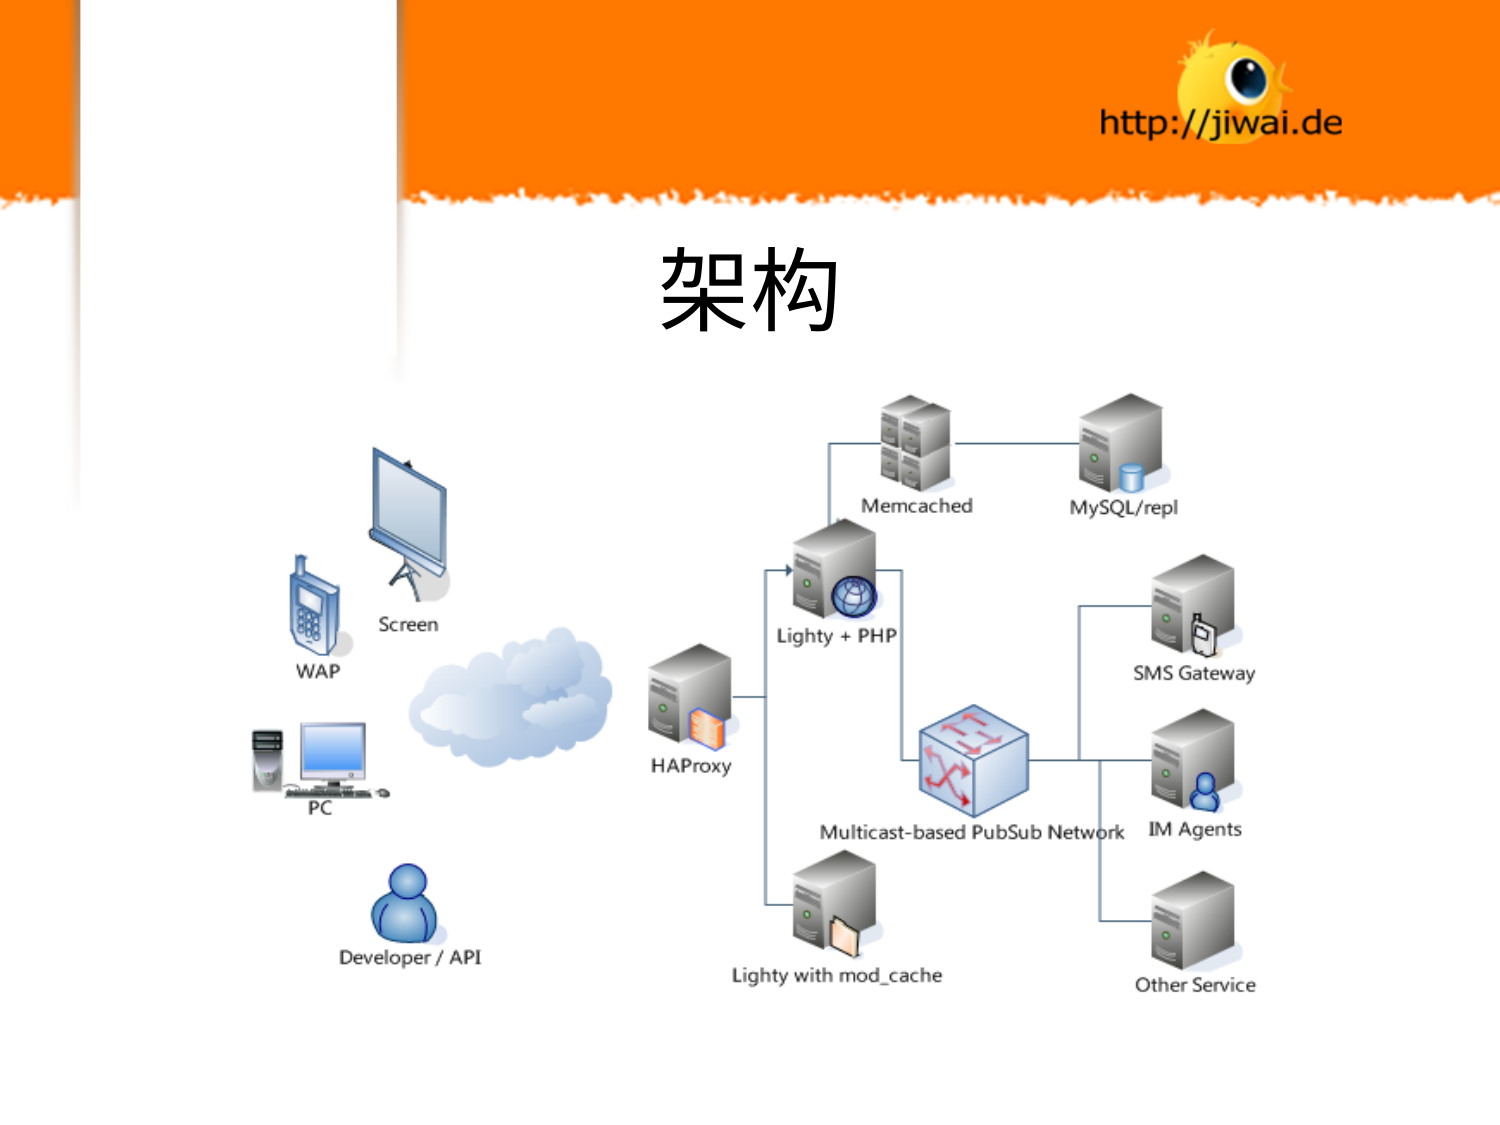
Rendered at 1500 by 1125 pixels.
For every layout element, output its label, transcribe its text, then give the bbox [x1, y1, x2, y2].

picture [0, 0, 1500, 1125]
title 架构 [75, 210, 1426, 399]
text_box [242, 383, 1276, 1010]
